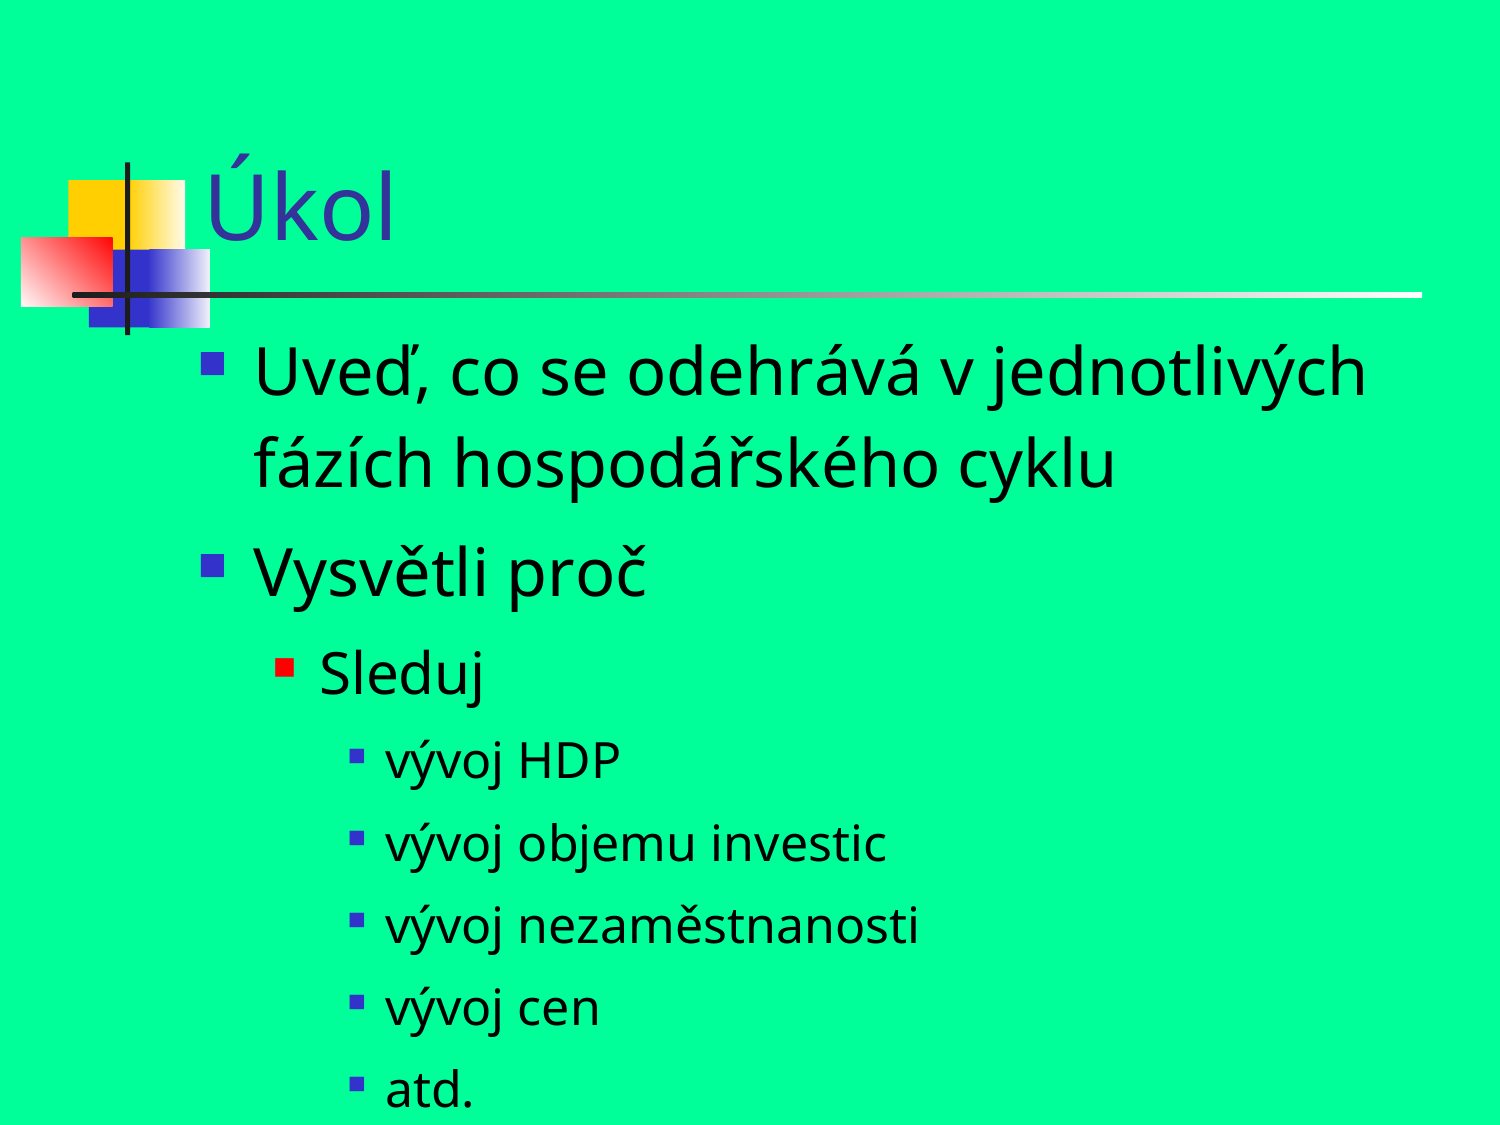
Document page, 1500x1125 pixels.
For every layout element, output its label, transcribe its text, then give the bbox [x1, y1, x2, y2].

title Úkol [188, 35, 1467, 276]
list Uveď, co se odehrává v jednotlivých fázích hospodářského cyklu Vysvětli proč Sleduj vývoj HDP vývoj objemu investic vývoj nezaměstnanosti vývoj cen atd. [183, 314, 1458, 1125]
